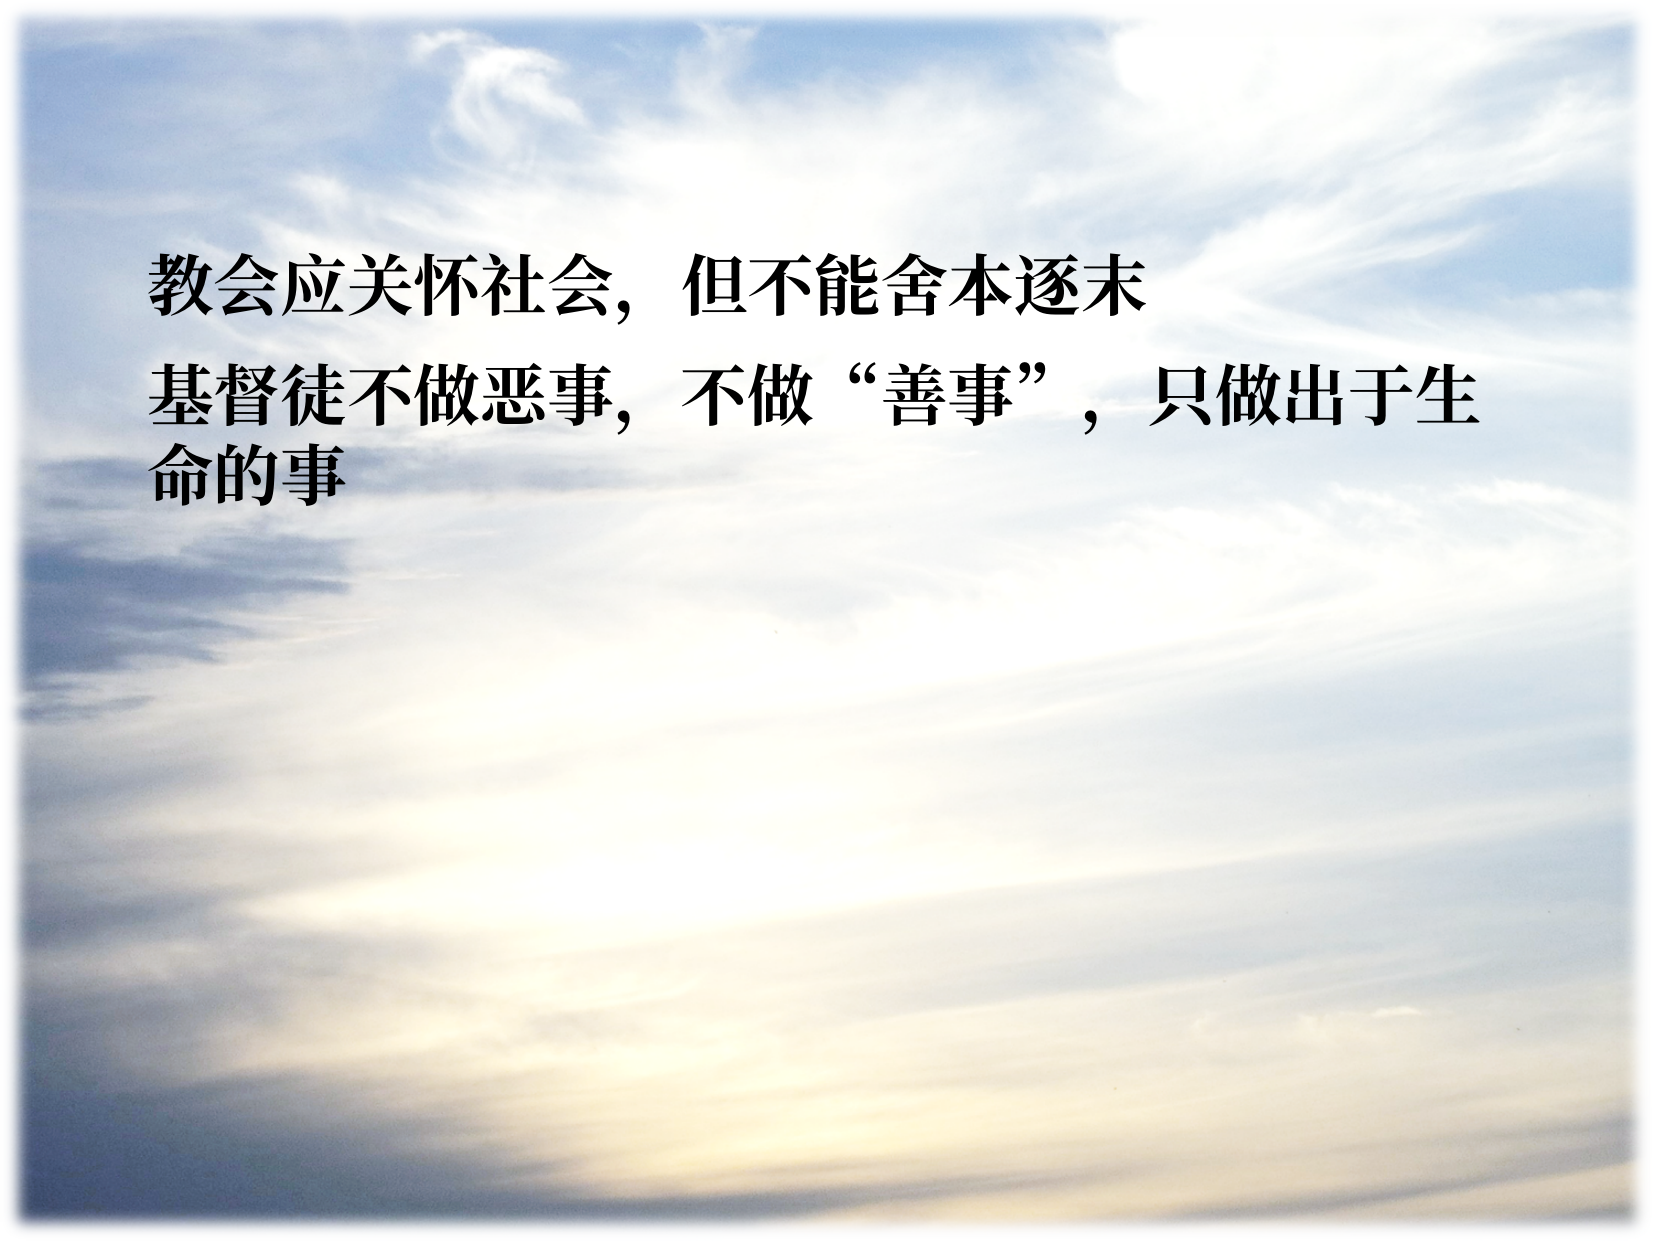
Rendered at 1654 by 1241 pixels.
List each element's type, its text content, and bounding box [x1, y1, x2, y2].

list 教会应关怀社会，但不能舍本逐末 基督徒不做恶事，不做“善事”，只做出于生命的事 [147, 244, 1489, 1109]
picture [0, 0, 1654, 1241]
